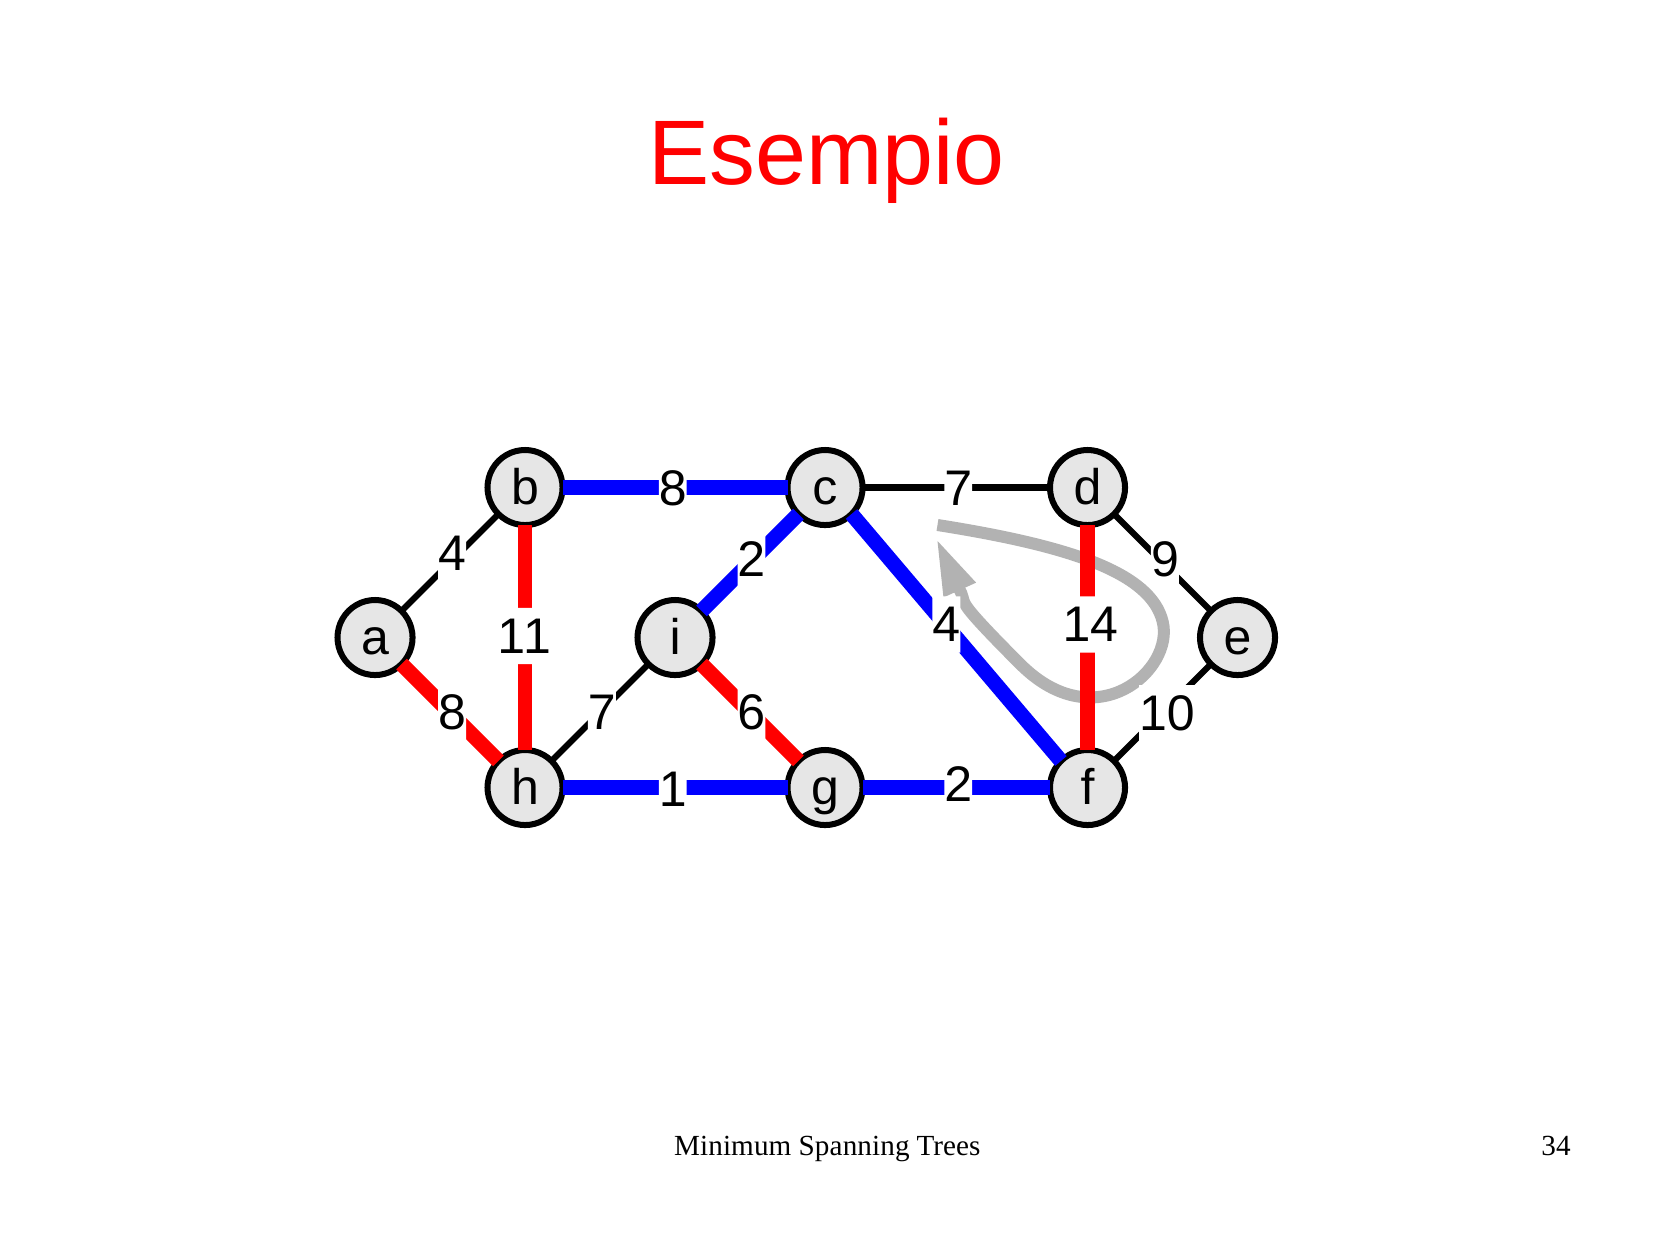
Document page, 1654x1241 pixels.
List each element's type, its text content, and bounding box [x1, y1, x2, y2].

text_box 8 [658, 460, 687, 517]
text_box f [1050, 750, 1126, 826]
text_box e [1200, 600, 1276, 676]
text_box 1 [658, 761, 687, 818]
text_box 6 [737, 684, 766, 742]
text_box 7 [944, 460, 973, 517]
text_box 4 [932, 596, 961, 653]
text_box 9 [1150, 531, 1179, 588]
text_box 8 [438, 684, 467, 741]
text_box 2 [944, 756, 973, 813]
text_box 4 [438, 525, 467, 582]
text_box h [487, 750, 563, 826]
text_box g [788, 750, 863, 826]
text_box c [788, 450, 863, 526]
text_box 10 [1139, 685, 1195, 742]
text_box i [637, 600, 713, 676]
text_box 2 [737, 531, 766, 588]
text_box 11 [497, 607, 557, 665]
title Esempio [82, 49, 1571, 257]
text_box b [487, 450, 563, 525]
text_box d [1050, 450, 1126, 525]
text_box a [337, 600, 413, 676]
text_box 14 [1062, 596, 1119, 653]
text_box 7 [587, 684, 616, 742]
